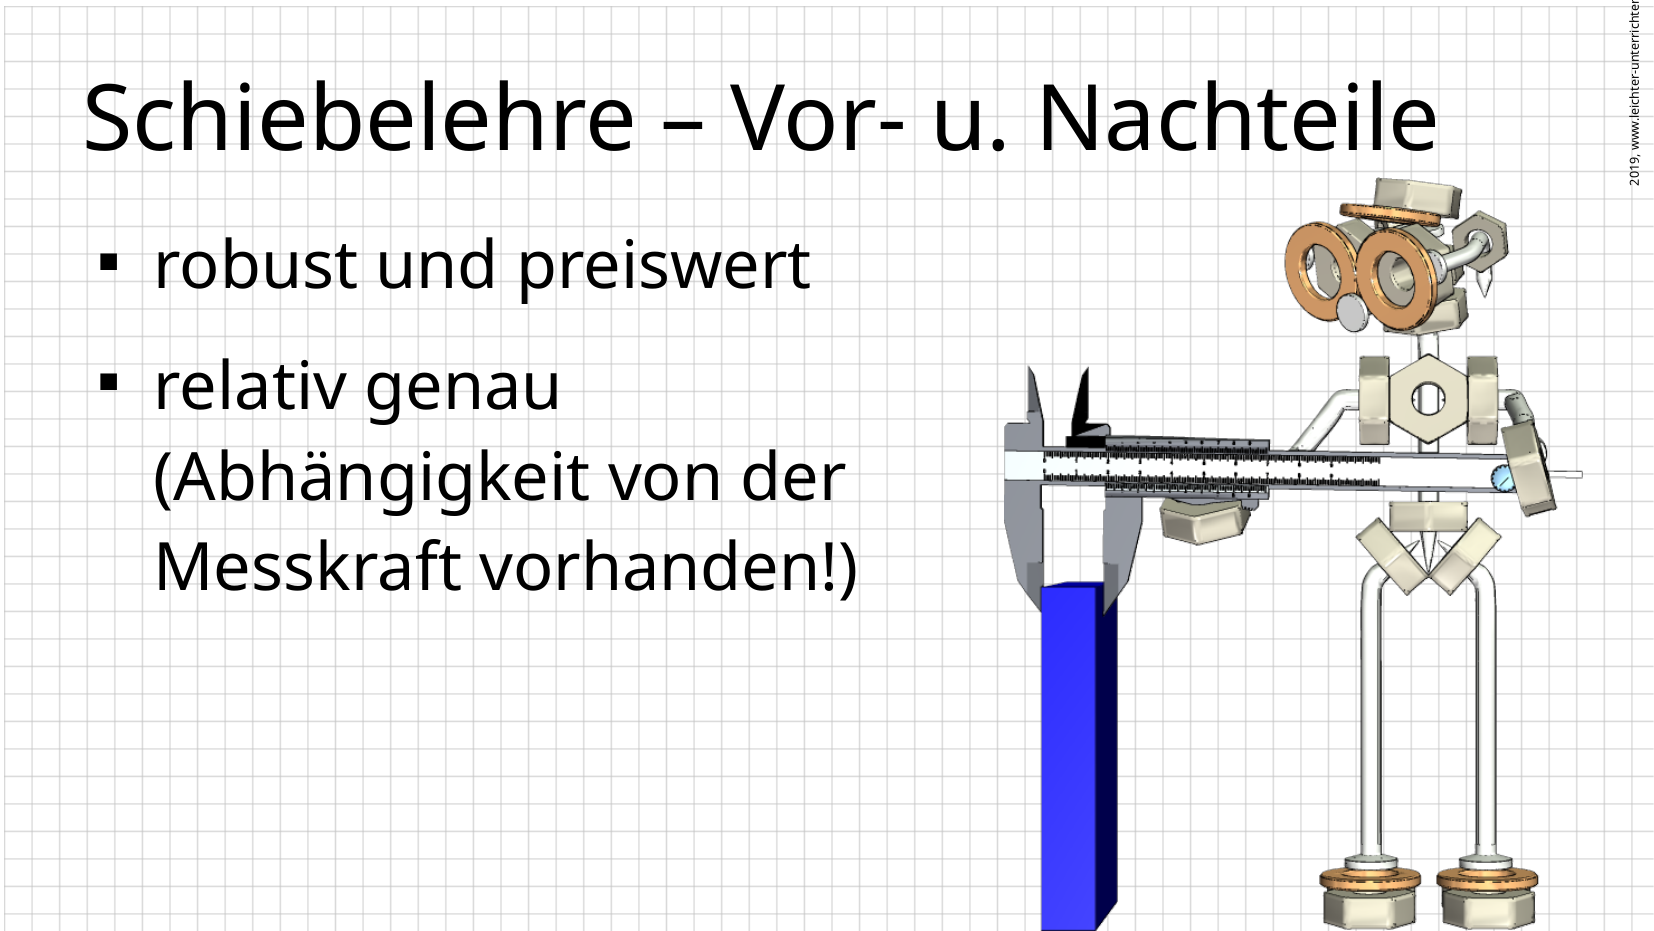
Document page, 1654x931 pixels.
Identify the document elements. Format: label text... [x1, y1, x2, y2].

list robust und preiswert relativ genau (Abhängigkeit von der Messkraft vorhanden!) [82, 217, 910, 758]
picture [1004, 177, 1583, 931]
title Schiebelehre – Vor- u. Nachteile [82, 37, 1571, 193]
